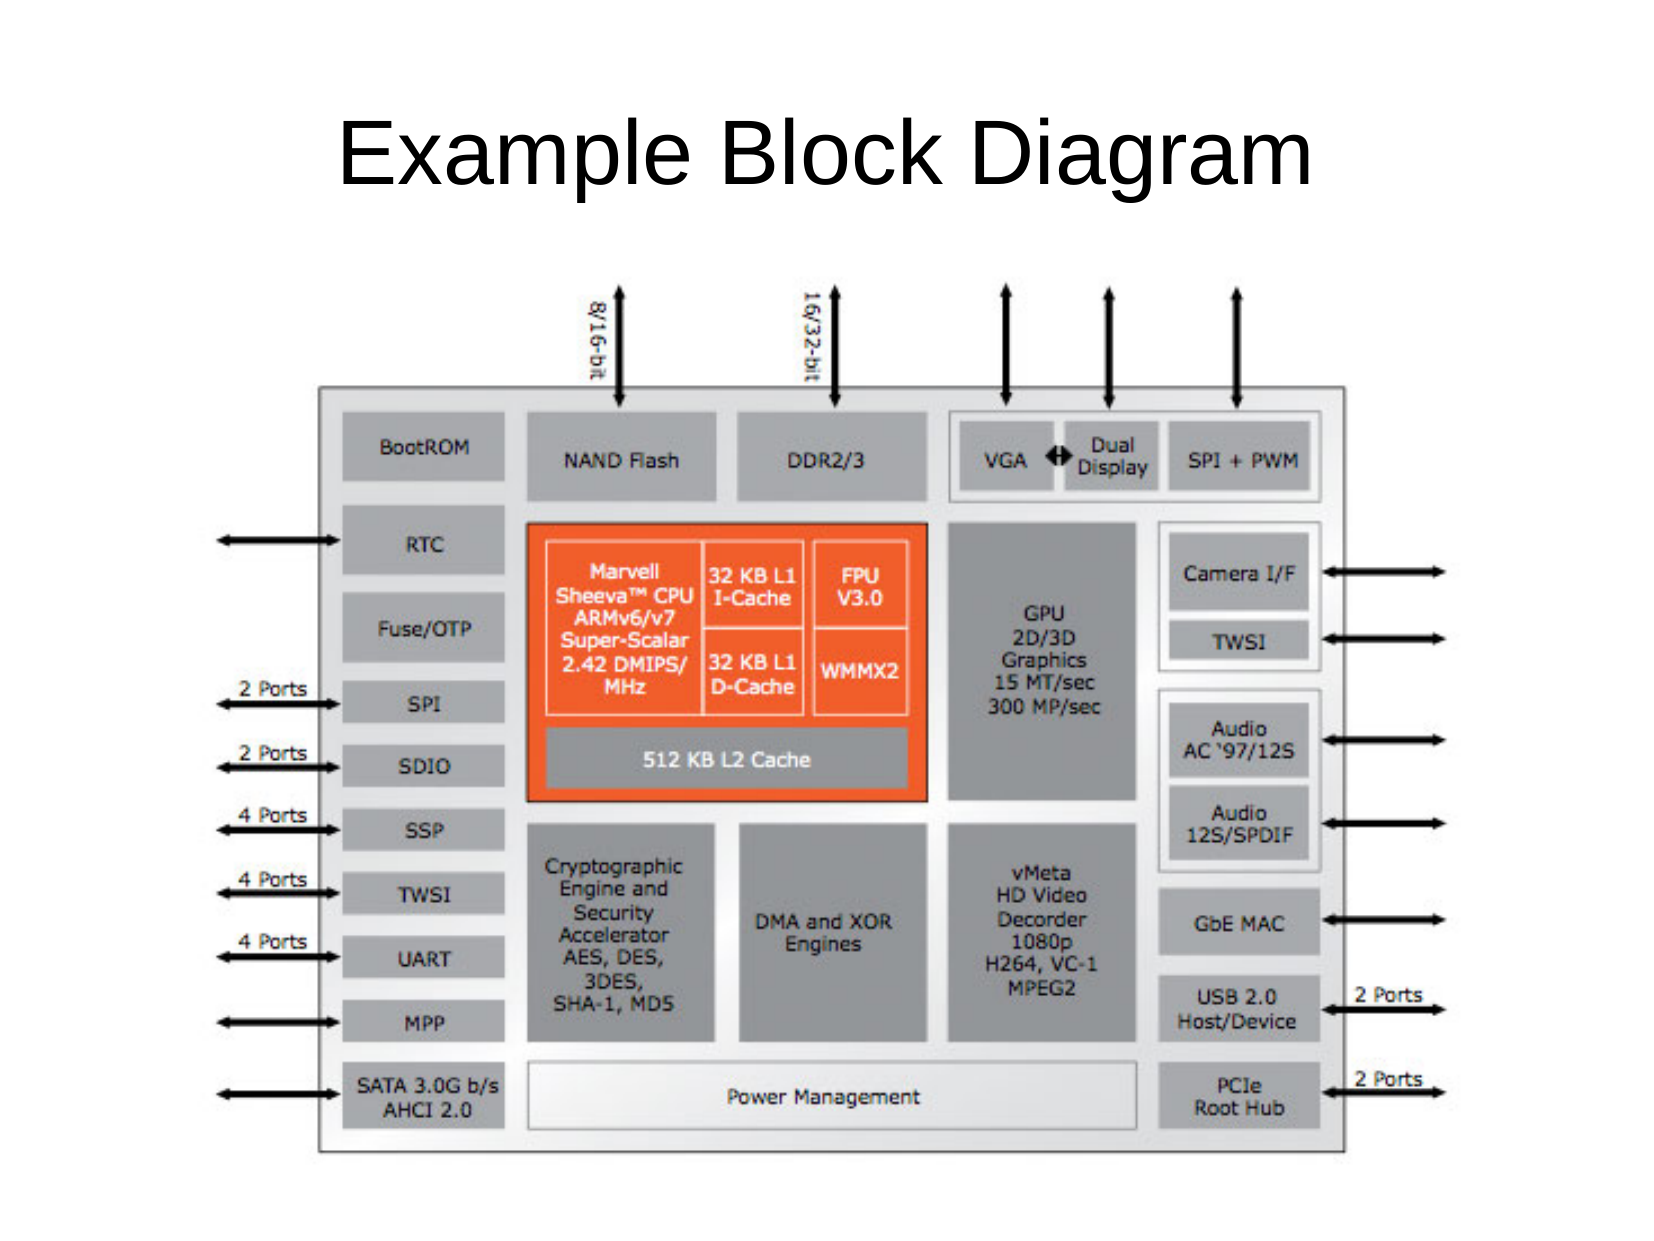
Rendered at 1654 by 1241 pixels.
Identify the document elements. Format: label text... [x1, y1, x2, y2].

picture [163, 260, 1501, 1201]
title Example Block Diagram [82, 49, 1571, 257]
